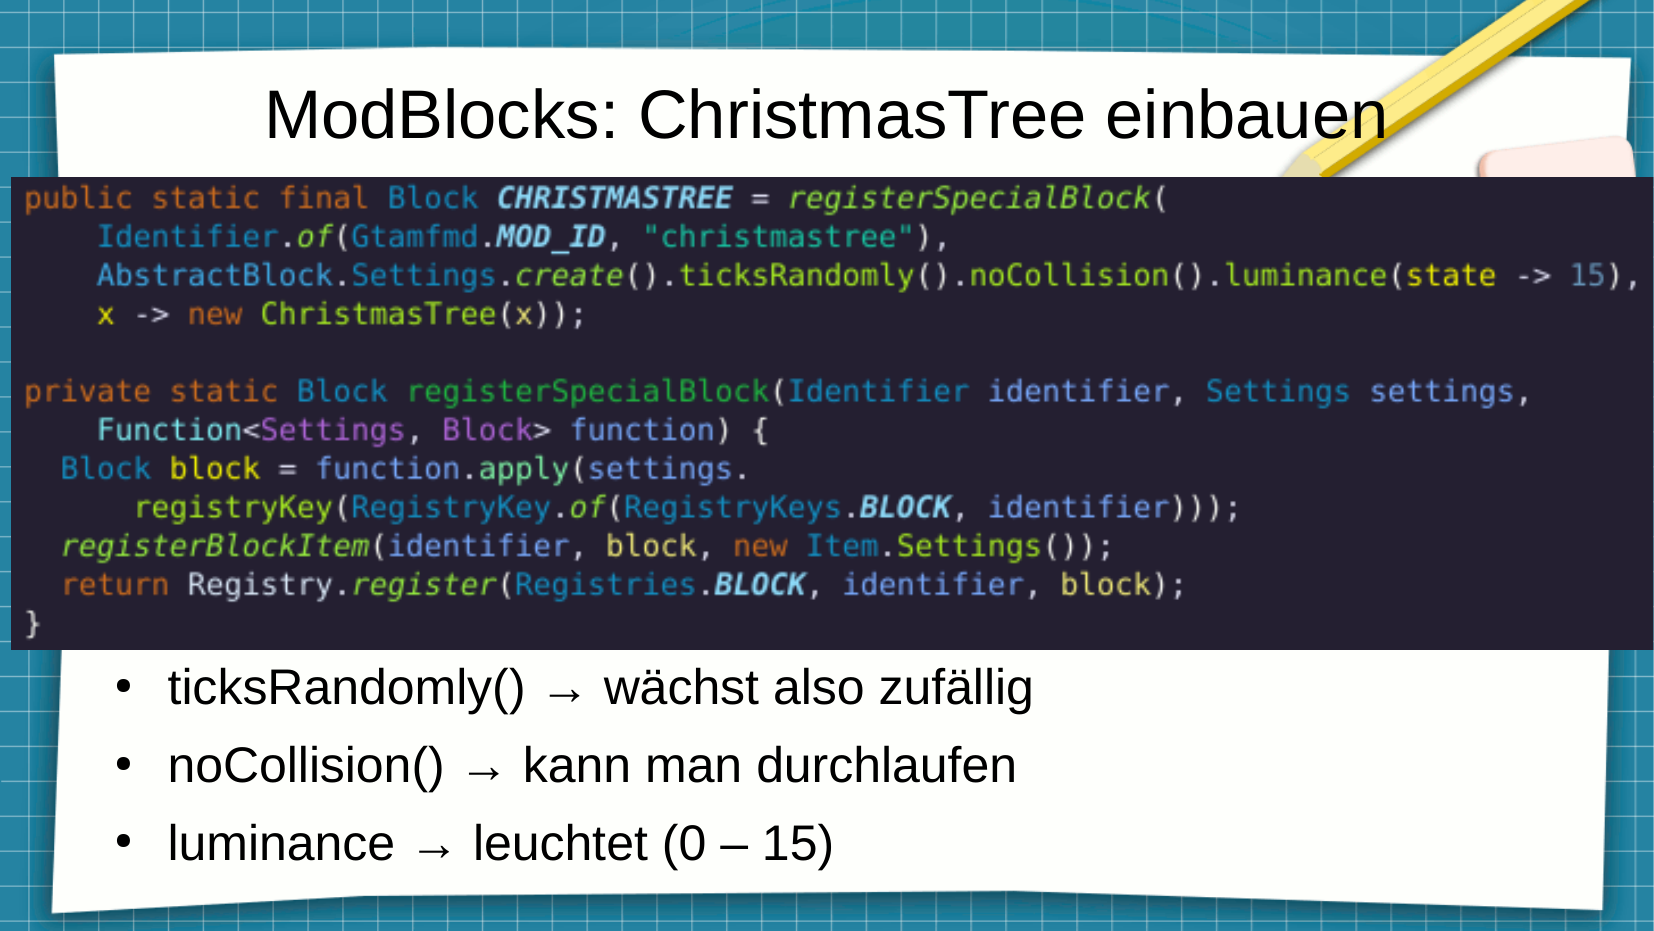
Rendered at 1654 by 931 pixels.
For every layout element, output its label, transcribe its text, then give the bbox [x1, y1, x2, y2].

picture [0, 0, 1654, 931]
title ModBlocks: ChristmasTree einbauen [82, 37, 1571, 177]
list ticksRandomly() → wächst also zufällig noCollision() → kann man durchlaufen luminance → leuchtet (0 – 15) [96, 659, 1586, 896]
